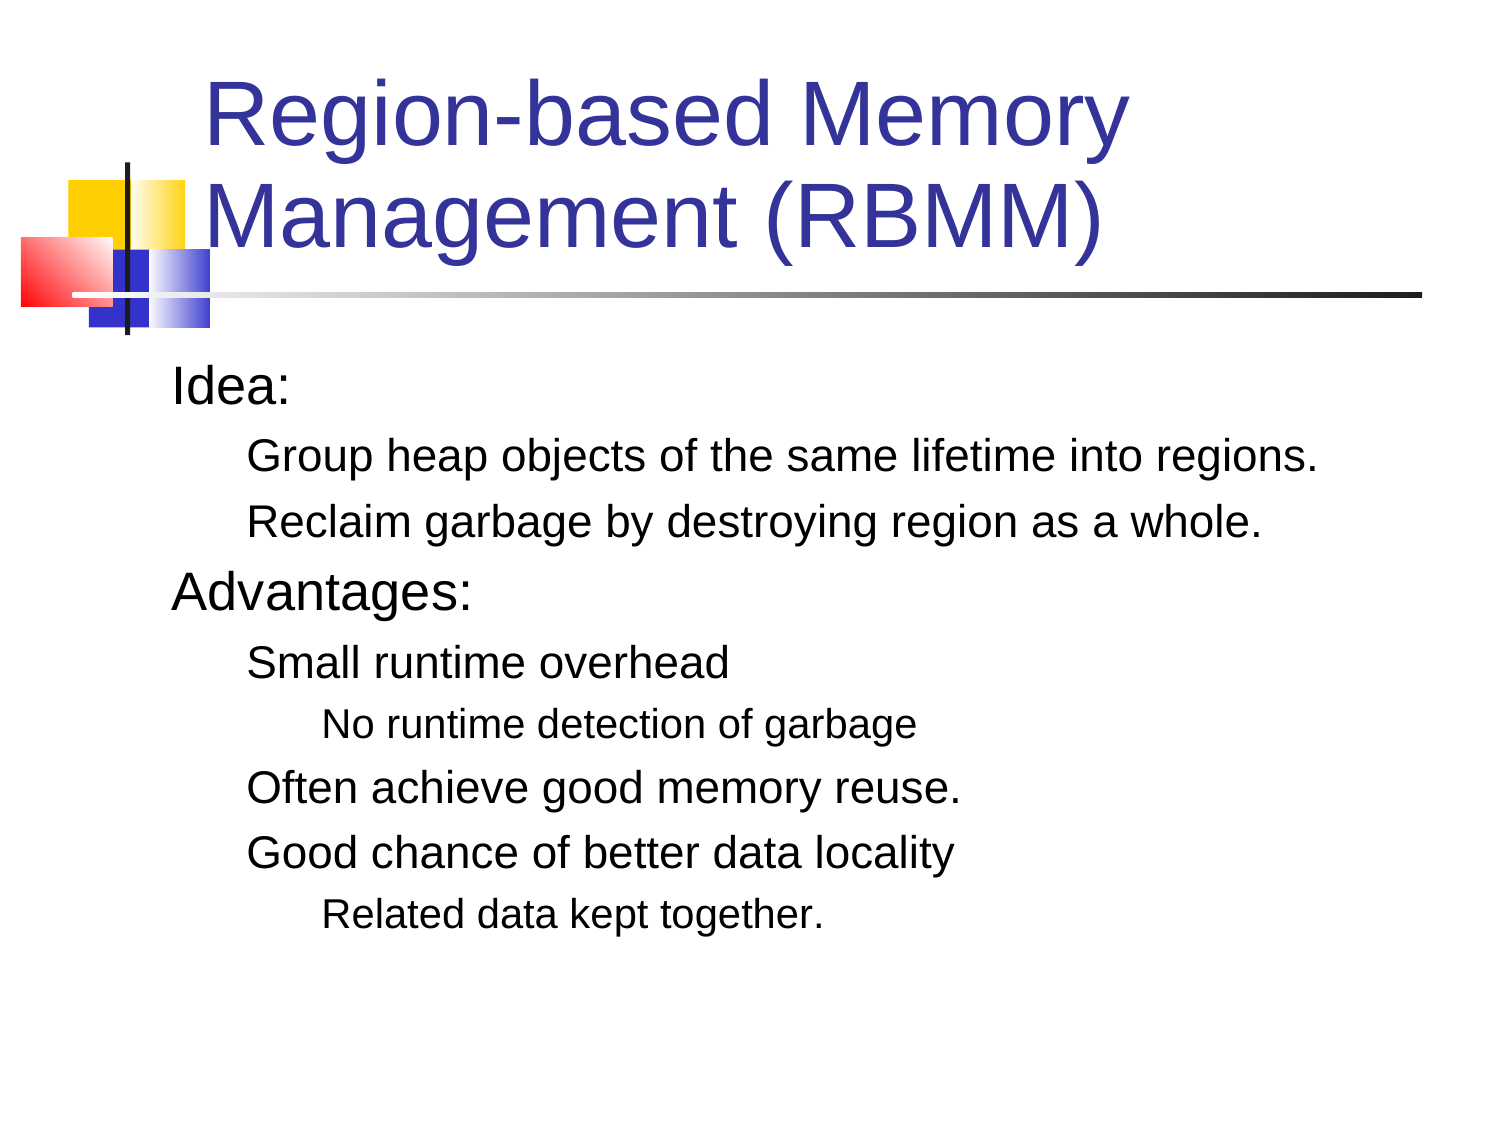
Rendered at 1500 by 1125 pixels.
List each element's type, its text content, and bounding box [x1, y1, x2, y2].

title Region-based Memory Management (RBMM) [188, 35, 1468, 276]
list Idea: Group heap objects of the same lifetime into regions. Reclaim garbage by destroying region as a whole. Advantages: Small runtime overhead No runtime detection of garbage Often achieve good memory reuse. Good chance of better data locality Related data kept together. [156, 347, 1392, 1023]
